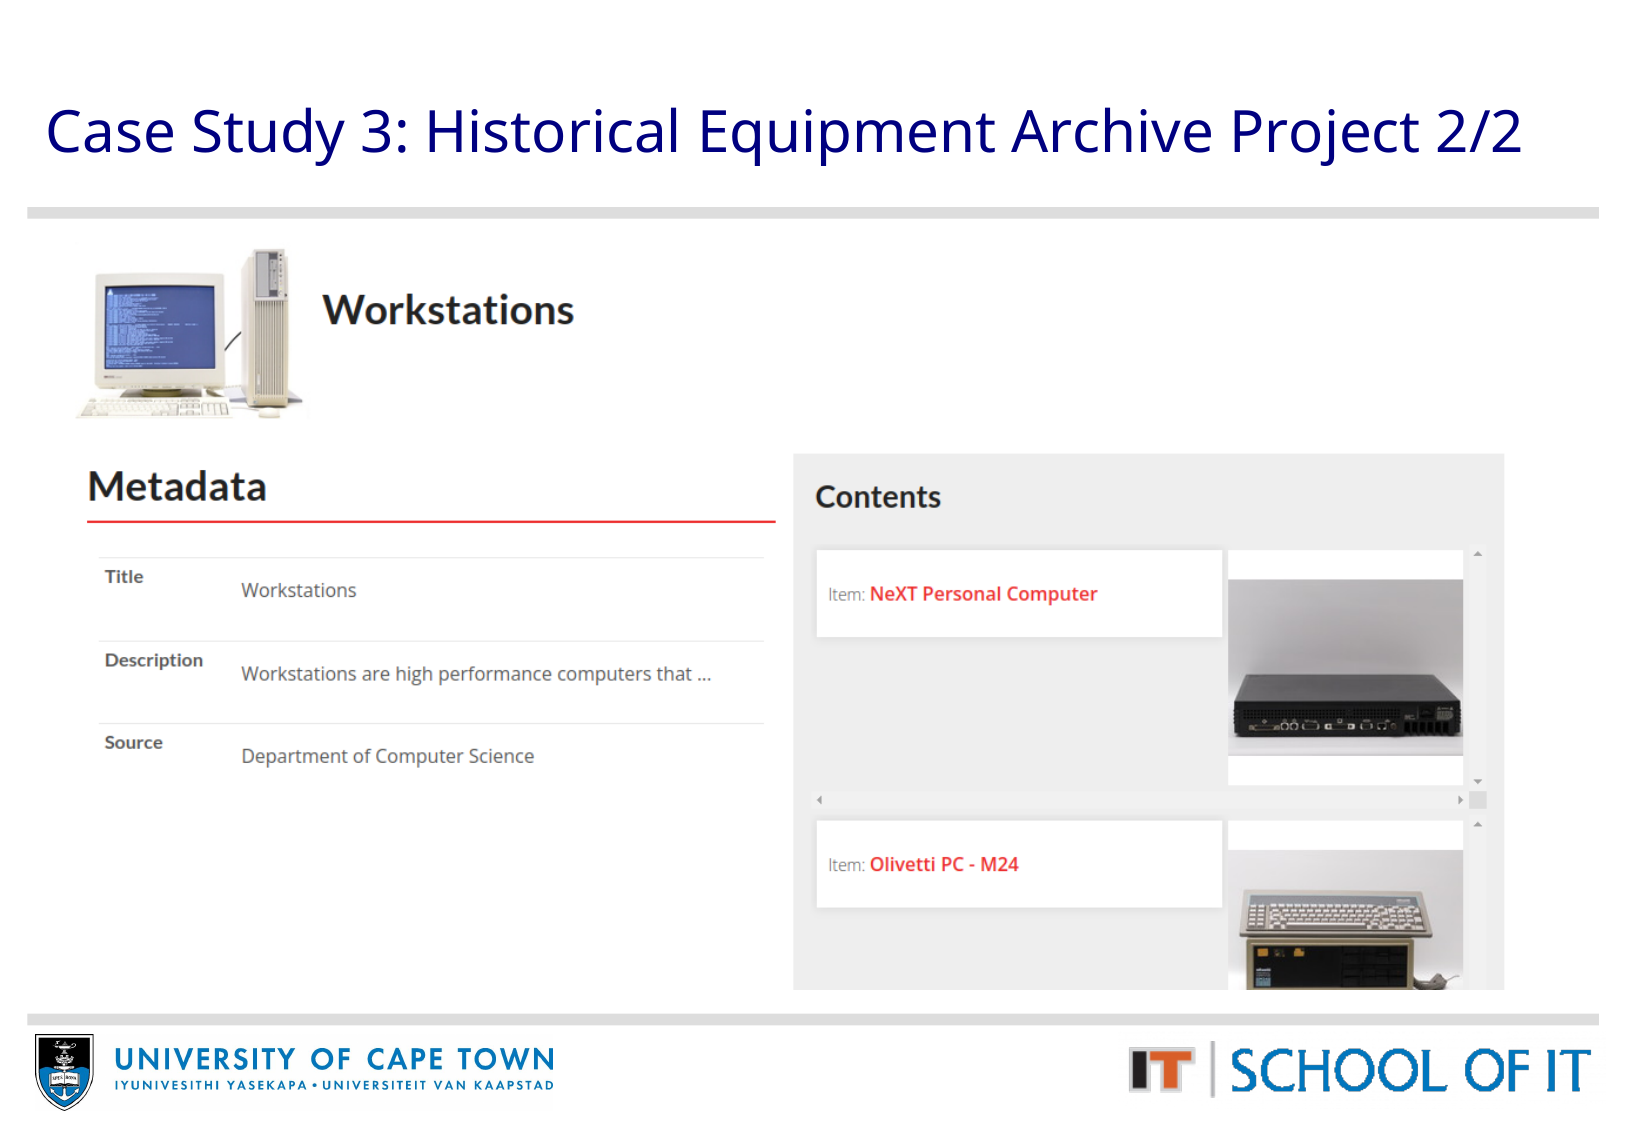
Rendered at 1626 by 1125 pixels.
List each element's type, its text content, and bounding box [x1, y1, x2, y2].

title Case Study 3: Historical Equipment Archive Project 2/2 [45, 66, 1583, 194]
picture [35, 1034, 553, 1111]
picture [1118, 1030, 1606, 1109]
picture [66, 242, 1542, 990]
